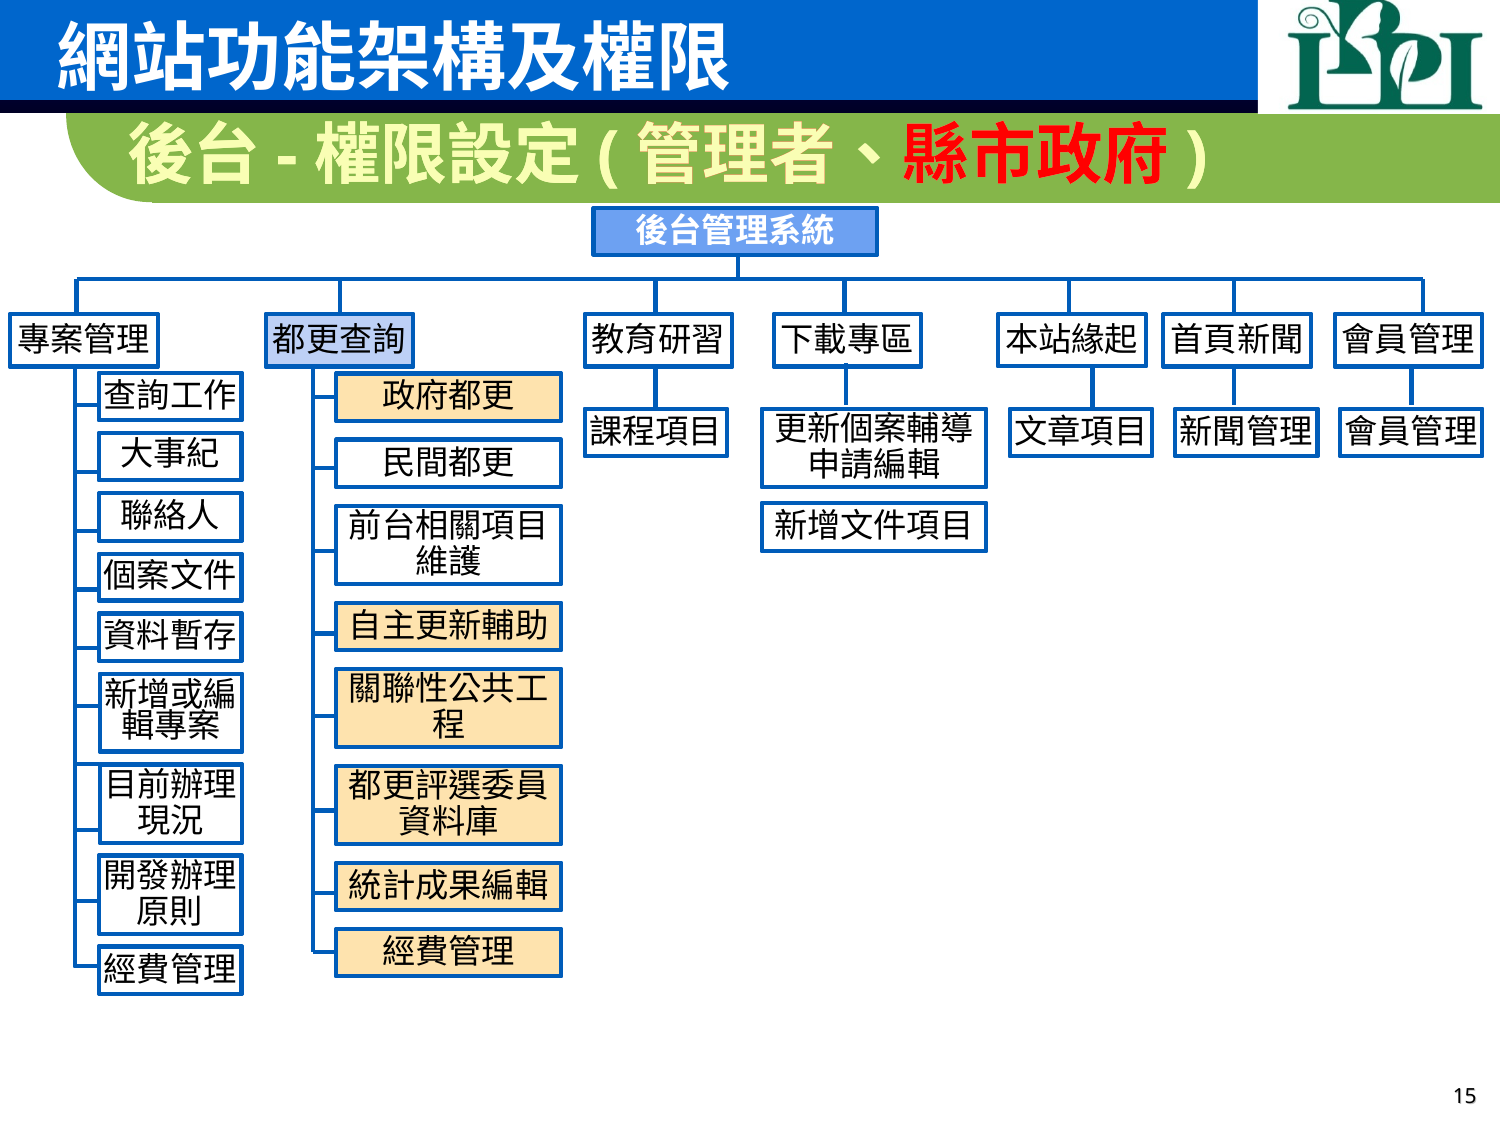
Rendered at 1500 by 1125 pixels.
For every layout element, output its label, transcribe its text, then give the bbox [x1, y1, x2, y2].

text_box 民間都更 [336, 439, 561, 488]
text_box 目前辦理現況 [99, 764, 243, 843]
text_box 查詢工作 [98, 372, 242, 421]
text_box 都更查詢 [265, 314, 414, 367]
text_box 後台管理系統 [593, 207, 877, 255]
text_box 首頁新聞 [1163, 314, 1311, 367]
text_box 新聞管理 [1175, 408, 1318, 457]
text_box 前台相關項目維護 [336, 505, 561, 584]
text_box 教育研習 [584, 314, 733, 367]
text_box 個案文件 [98, 553, 242, 601]
text_box 經費管理 [98, 946, 242, 994]
text_box 自主更新輔助 [336, 602, 561, 651]
text_box 會員管理 [1340, 408, 1483, 457]
text_box 開發辦理原則 [98, 855, 242, 934]
title 網站功能架構及權限 [41, 1, 1329, 102]
text_box 課程項目 [584, 408, 727, 457]
text_box 專案管理 [9, 314, 158, 367]
text_box 大事紀 [98, 433, 242, 481]
text_box 都更評選委員資料庫 [336, 765, 561, 845]
text_box 本站緣起 [997, 314, 1146, 367]
text_box 更新個案輔導申請編輯 [761, 408, 987, 487]
text_box 政府都更 [336, 373, 561, 421]
text_box 下載專區 [773, 314, 922, 367]
text_box 後台-權限設定(管理者、縣市政府) [112, 101, 1500, 202]
text_box 資料暫存 [98, 613, 242, 661]
text_box 文章項目 [1009, 408, 1153, 457]
text_box 新增文件項目 [761, 503, 987, 551]
text_box 聯絡人 [98, 493, 242, 541]
text_box 關聯性公共工程 [336, 668, 561, 748]
text_box 新增或編輯專案 [99, 673, 243, 752]
text_box 統計成果編輯 [336, 863, 561, 911]
text_box [1399, 1074, 1500, 1125]
text_box 會員管理 [1334, 314, 1483, 367]
text_box 經費管理 [336, 929, 561, 977]
